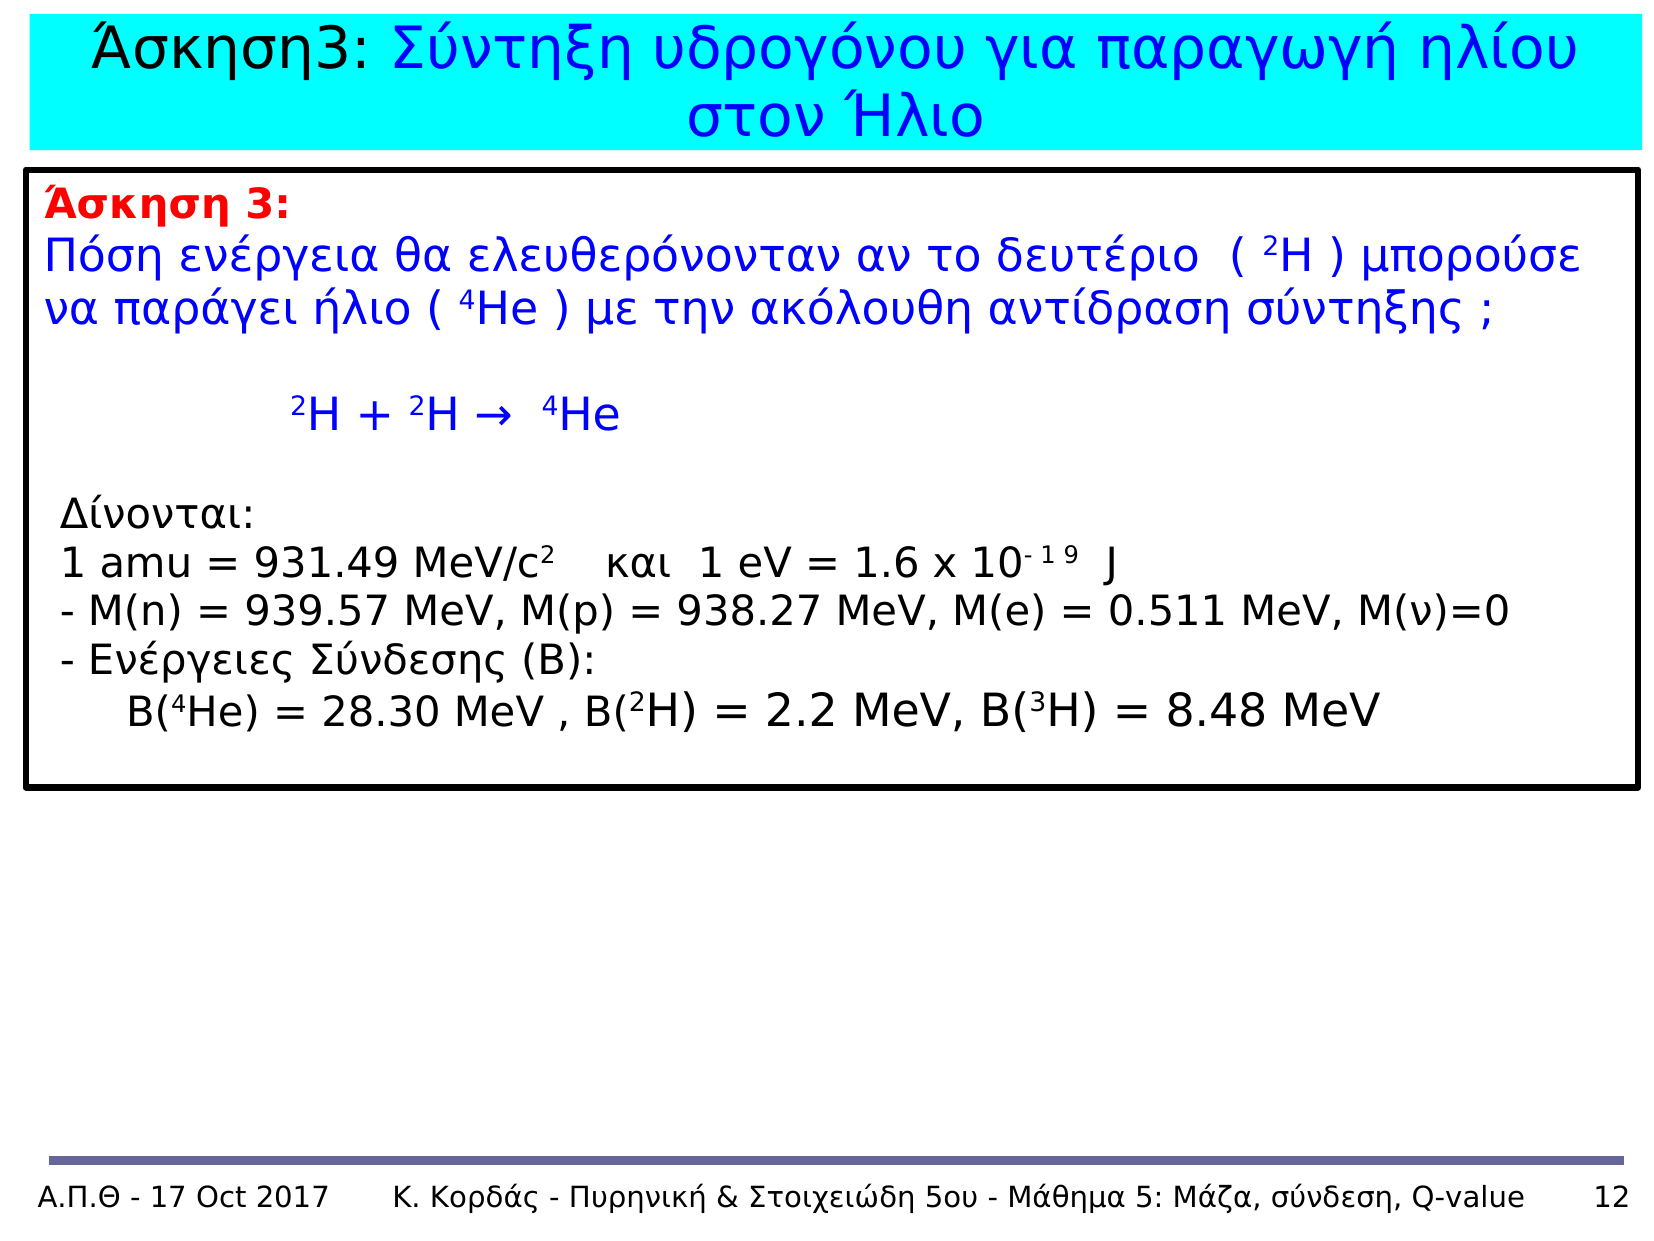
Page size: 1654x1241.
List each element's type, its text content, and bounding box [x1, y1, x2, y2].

list [37, 173, 1651, 1136]
title Άσκηση3: Σύντηξη υδρογόνου για παραγωγή ηλίου στον Ήλιο [29, 13, 1643, 151]
text_box Άσκηση 3: Πόση ενέργεια θα ελευθερόνονταν αν το δευτέριο ( 2Η ) μπορούσε να παράγει ήλιο ( 4He ) με την ακόλουθη αντίδραση σύντηξης ; 2Η + 2Η → 4He Δίνονται: 1 amu = 931.49 MeV/c2 και 1 eV = 1.6 x 10- 1 9 J - M(n) = 939.57 MeV, M(p) = 938.27 MeV, M(e) = 0.511 MeV, M(ν)=0 - Ενέργειες Σύνδεσης (B): B(4He) = 28.30 MeV , Β(2Η) = 2.2 MeV, Β(3Η) = 8.48 MeV [25, 169, 1639, 788]
